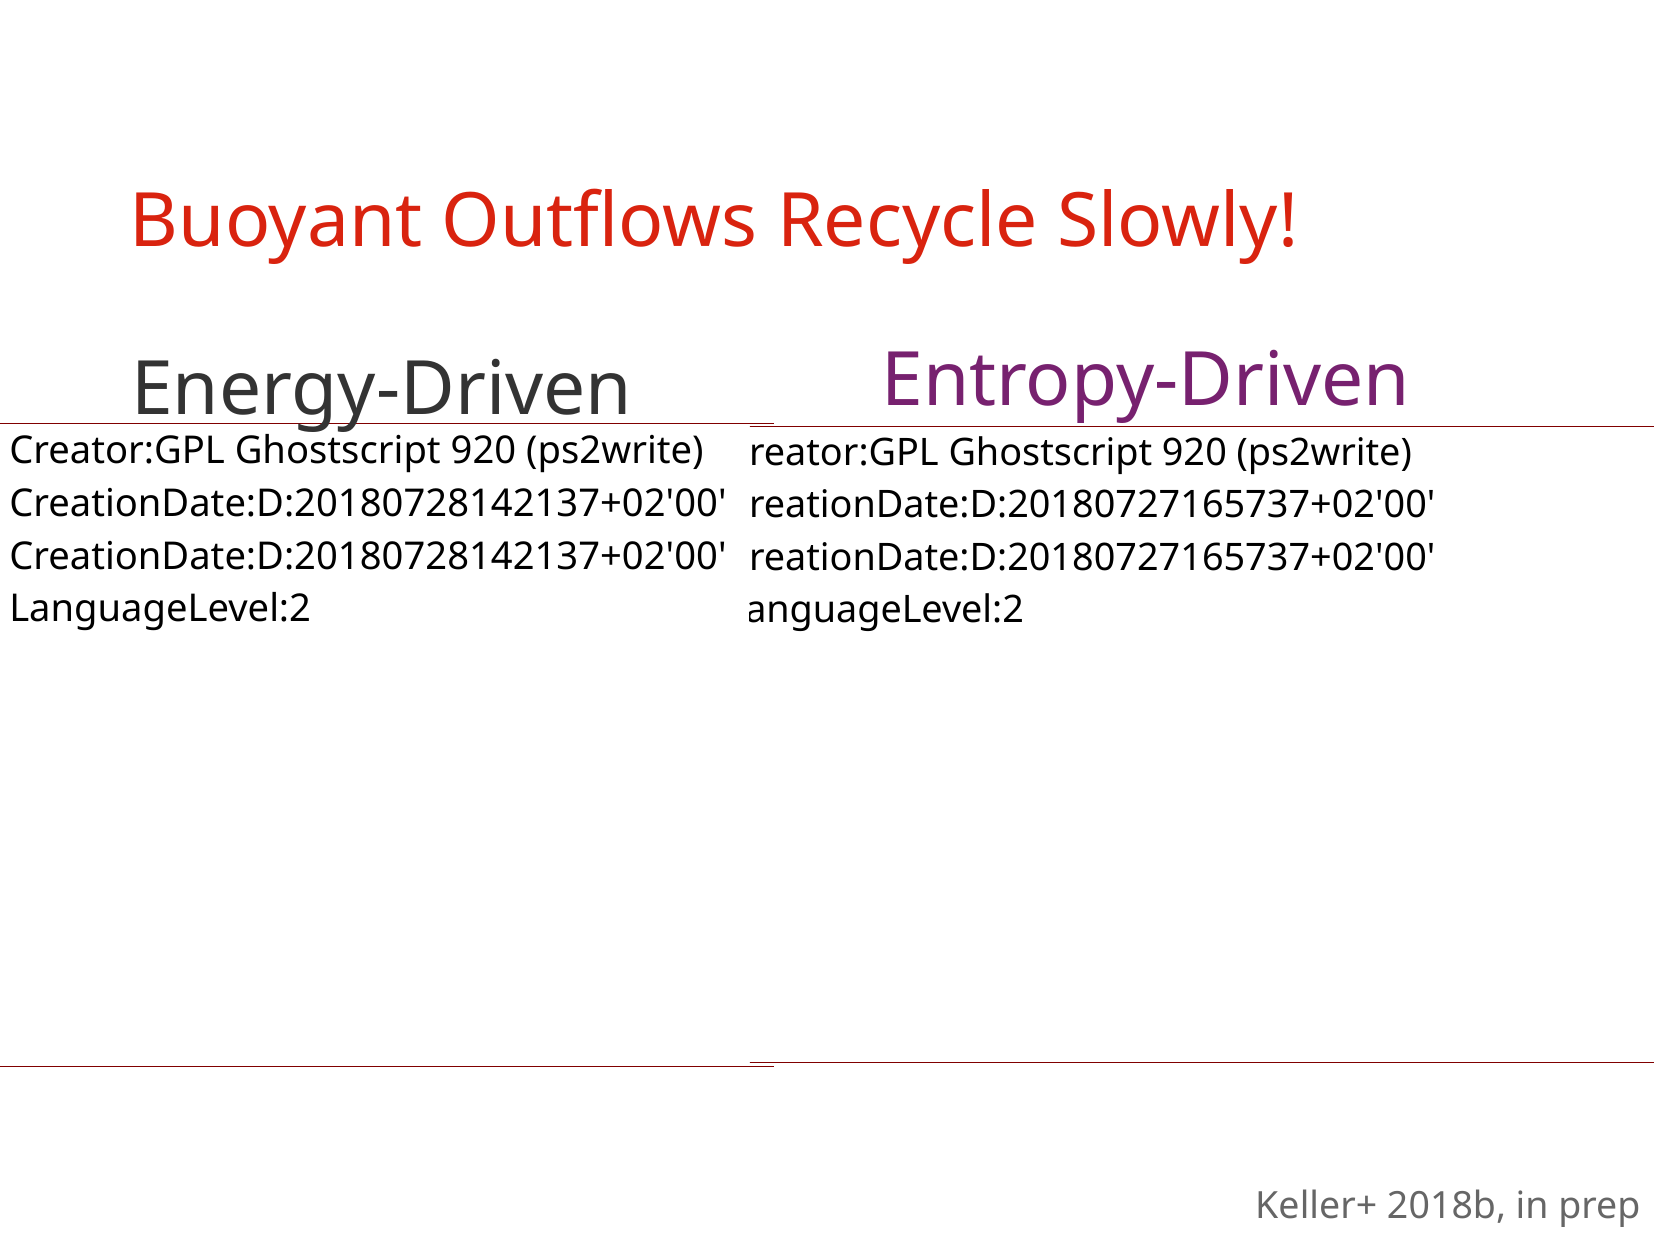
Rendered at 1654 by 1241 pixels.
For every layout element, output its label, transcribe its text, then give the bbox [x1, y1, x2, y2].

picture [0, 420, 1654, 1067]
title Energy-Driven [131, 298, 712, 473]
text_box Keller+ 2018b, in prep [1240, 1171, 1644, 1229]
title Entropy-Driven [881, 289, 1474, 464]
title Buoyant Outflows Recycle Slowly! [129, 153, 1518, 281]
